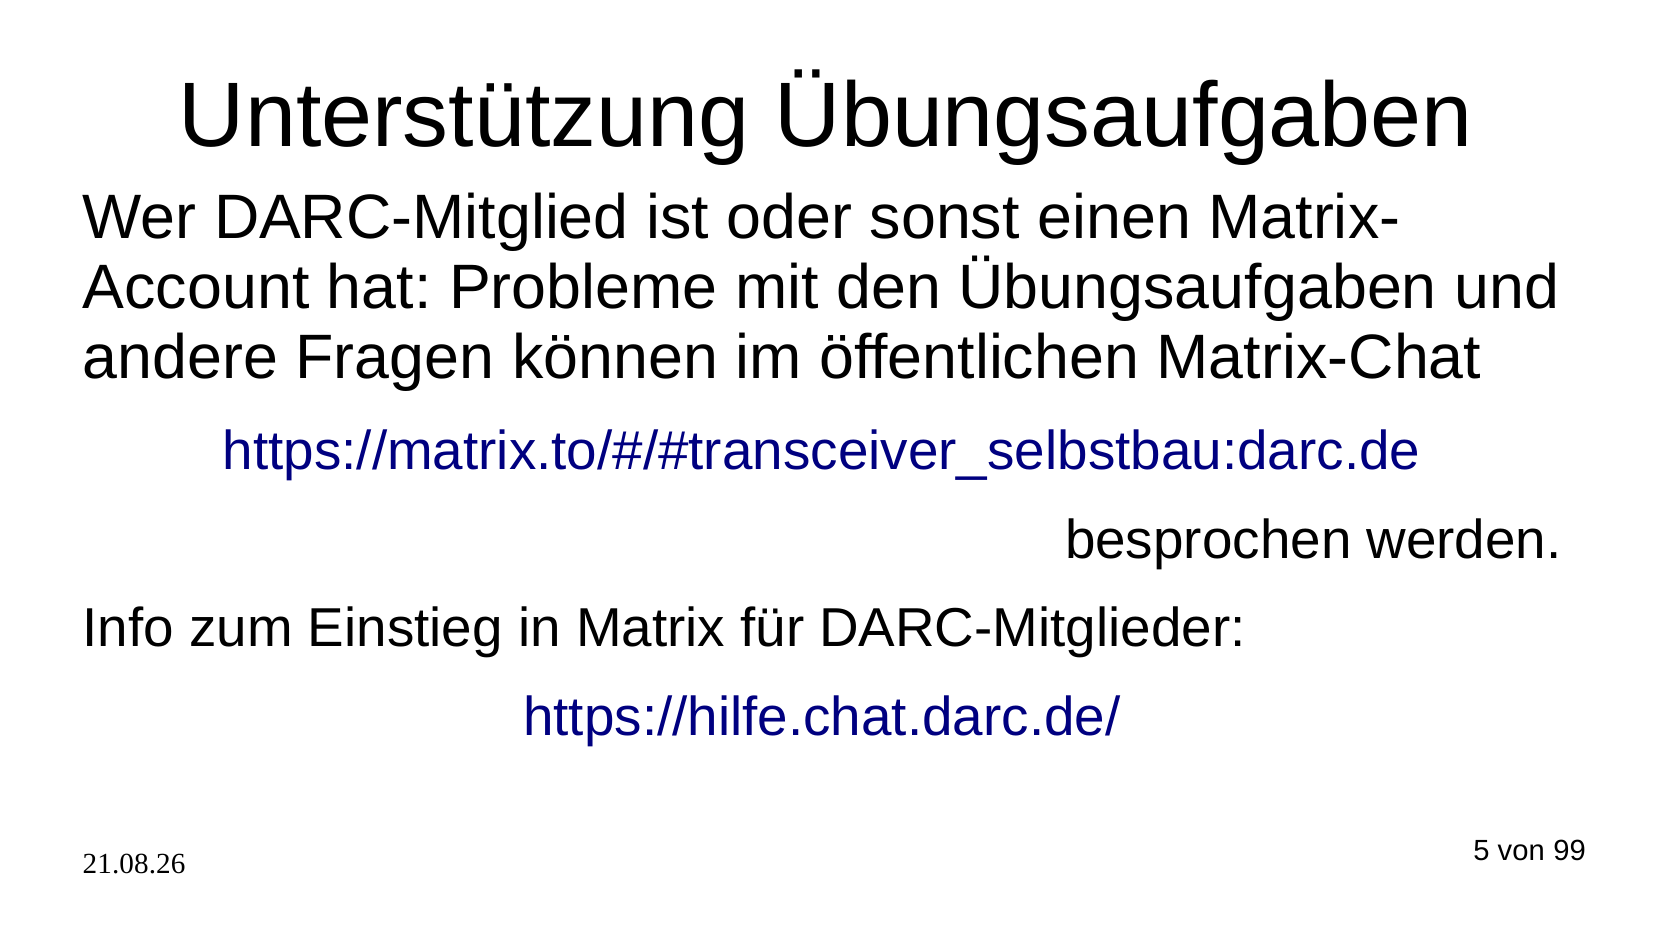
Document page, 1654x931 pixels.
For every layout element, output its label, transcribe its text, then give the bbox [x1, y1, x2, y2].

list Wer DARC-Mitglied ist oder sonst einen Matrix-Account hat: Probleme mit den Übungsaufgaben und andere Fragen können im öffentlichen Matrix-Chat https://matrix.to/#/#transceiver_selbstbau:darc.de besprochen werden. Info zum Einstieg in Matrix für DARC-Mitglieder: https://hilfe.chat.darc.de/ [82, 182, 1571, 815]
title Unterstützung Übungsaufgaben [82, 37, 1571, 182]
